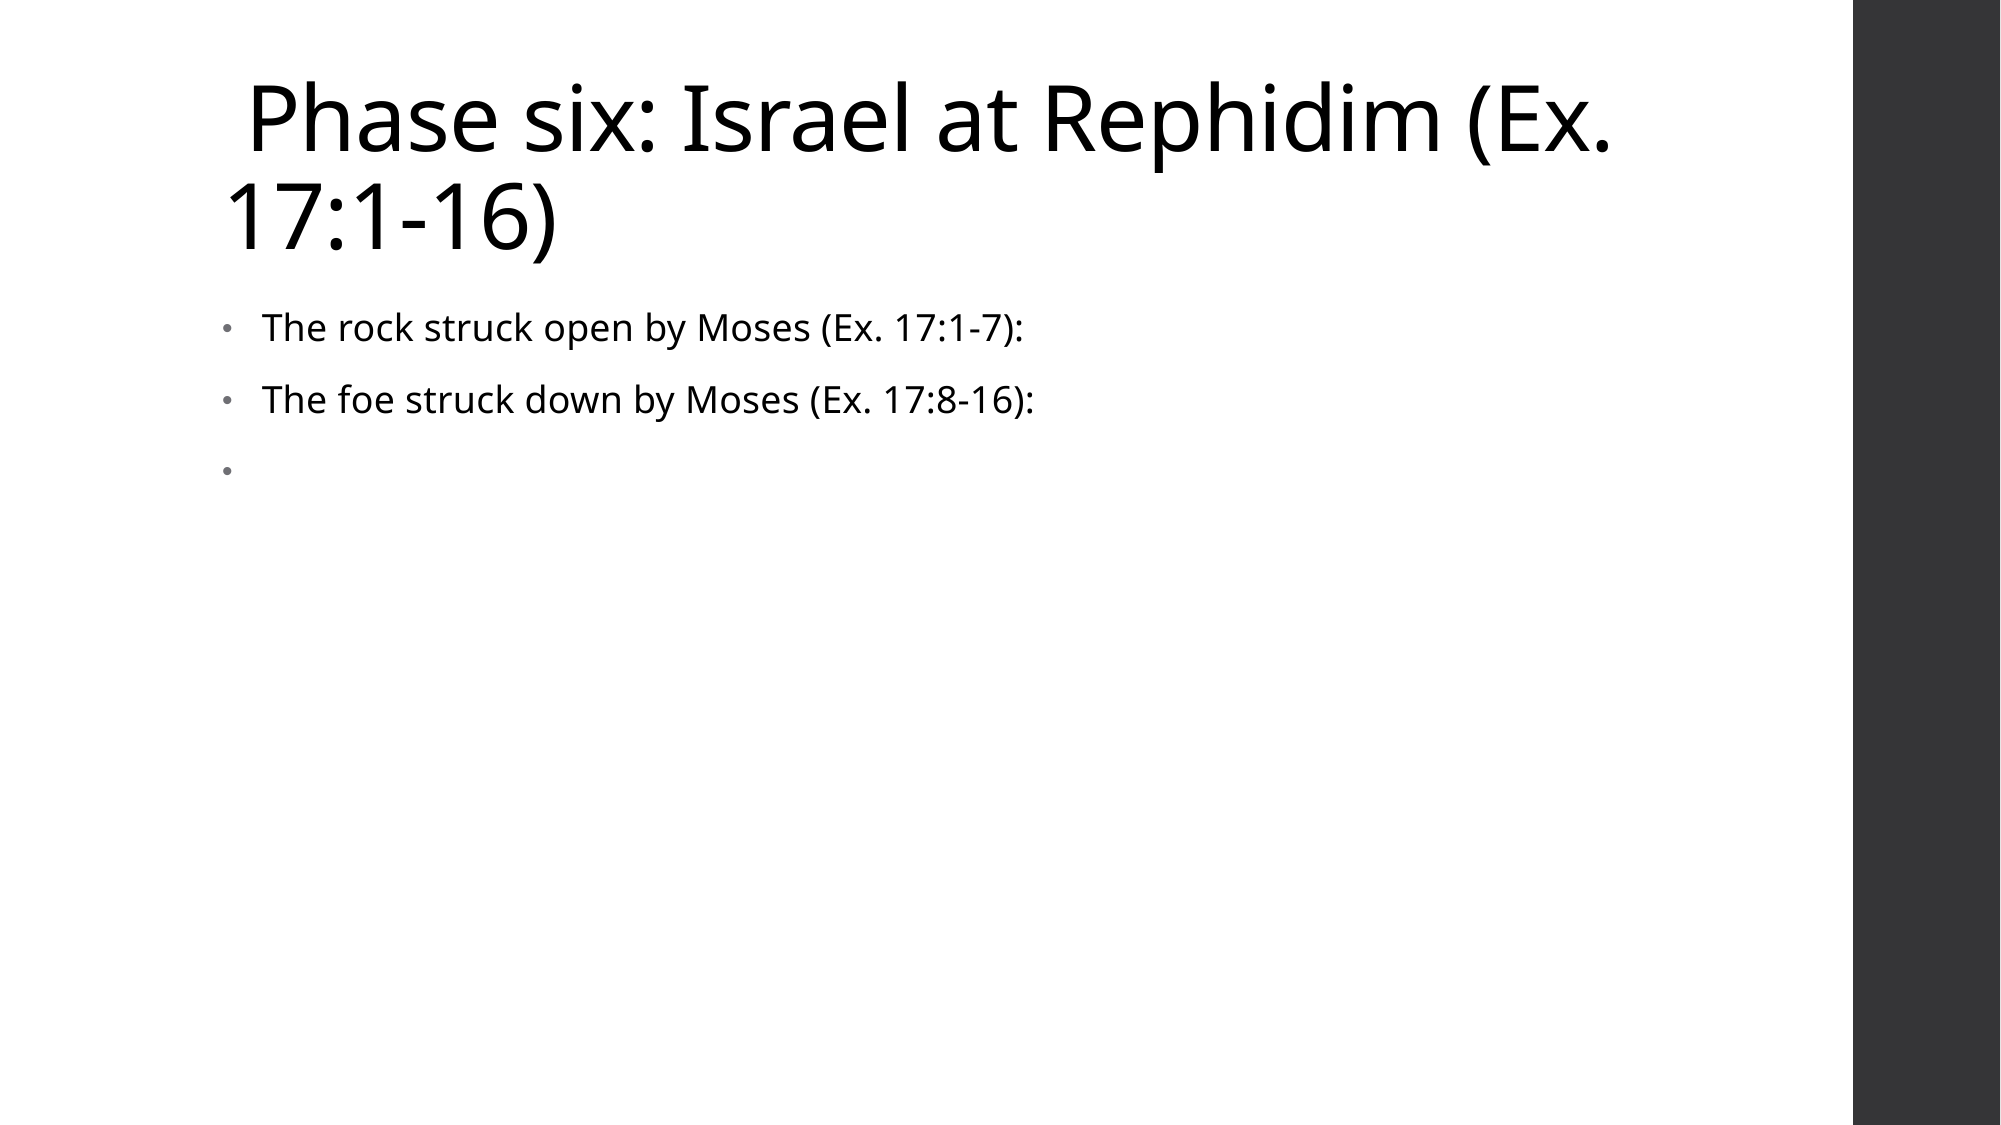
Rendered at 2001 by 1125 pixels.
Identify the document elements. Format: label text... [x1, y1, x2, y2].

title Phase six: Israel at Rephidim (Ex. 17:1-16) [206, 60, 1797, 278]
list The rock struck open by Moses (Ex. 17:1-7): The foe struck down by Moses (Ex. 17:8-16): [206, 299, 1617, 1014]
